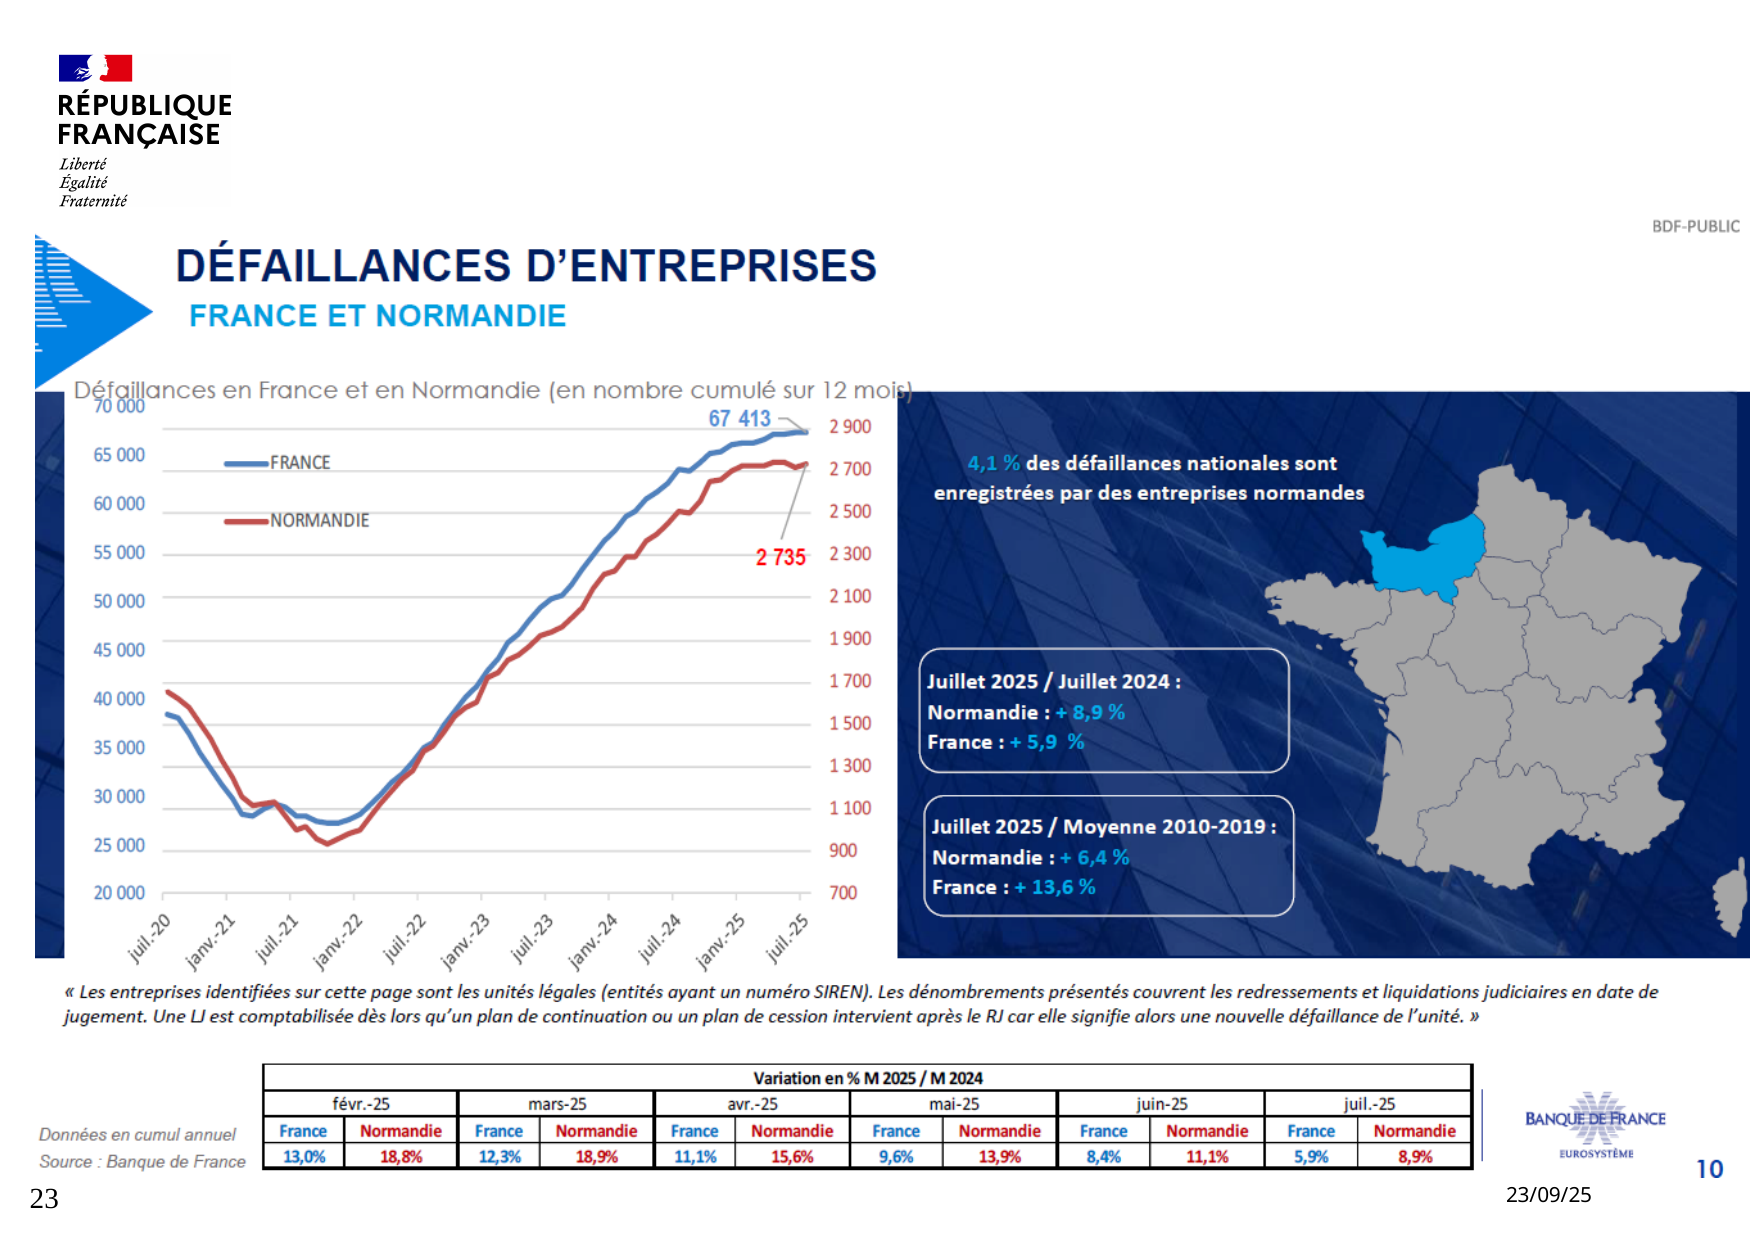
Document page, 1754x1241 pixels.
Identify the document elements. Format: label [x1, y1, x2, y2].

picture [35, 207, 1750, 1178]
text_box [29, 1179, 173, 1211]
